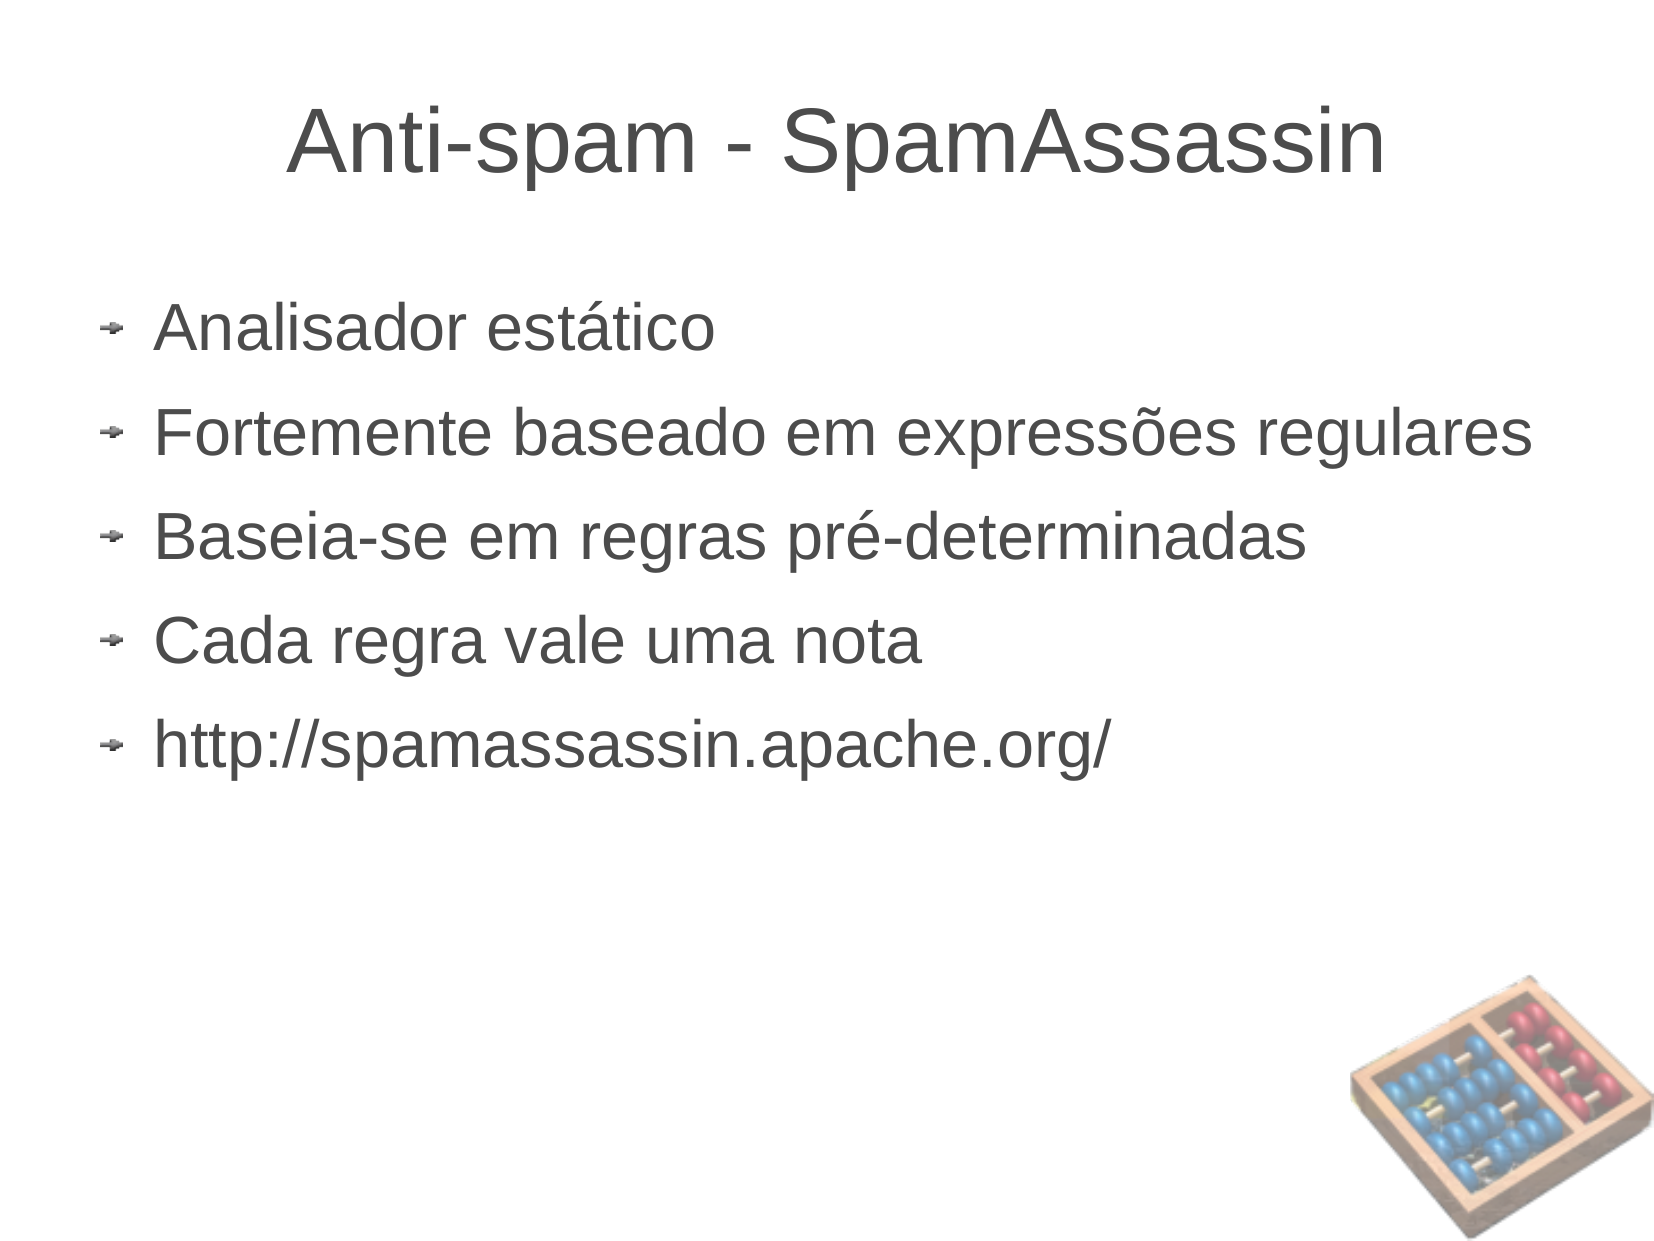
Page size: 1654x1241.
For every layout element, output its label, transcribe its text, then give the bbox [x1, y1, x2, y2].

list Analisador estático Fortemente baseado em expressões regulares Baseia-se em regras pré-determinadas Cada regra vale uma nota http://spamassassin.apache.org/ [82, 290, 1571, 1109]
title Anti-spam - SpamAssassin [75, 44, 1601, 238]
